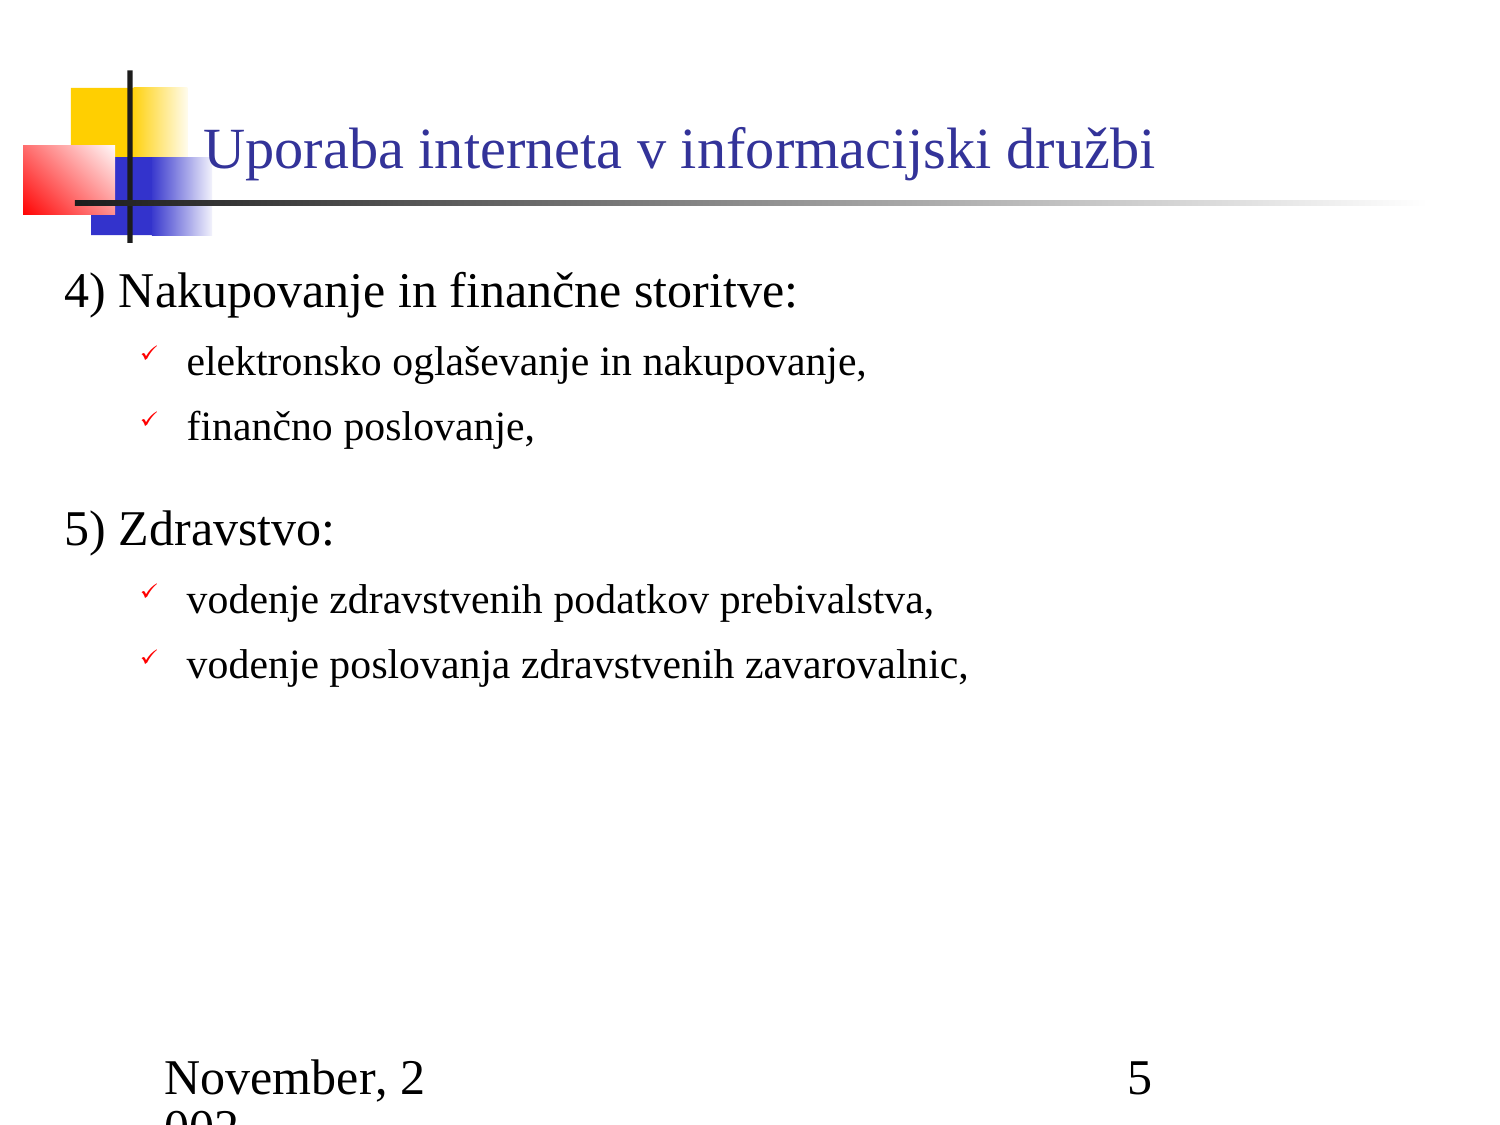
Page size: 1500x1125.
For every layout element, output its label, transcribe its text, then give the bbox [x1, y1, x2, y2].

title Uporaba interneta v informacijski družbi [188, 101, 1468, 188]
list 4) Nakupovanje in finančne storitve: elektronsko oglaševanje in nakupovanje, finančno poslovanje, 5) Zdravstvo: vodenje zdravstvenih podatkov prebivalstva, vodenje poslovanja zdravstvenih zavarovalnic, [50, 249, 1469, 1007]
